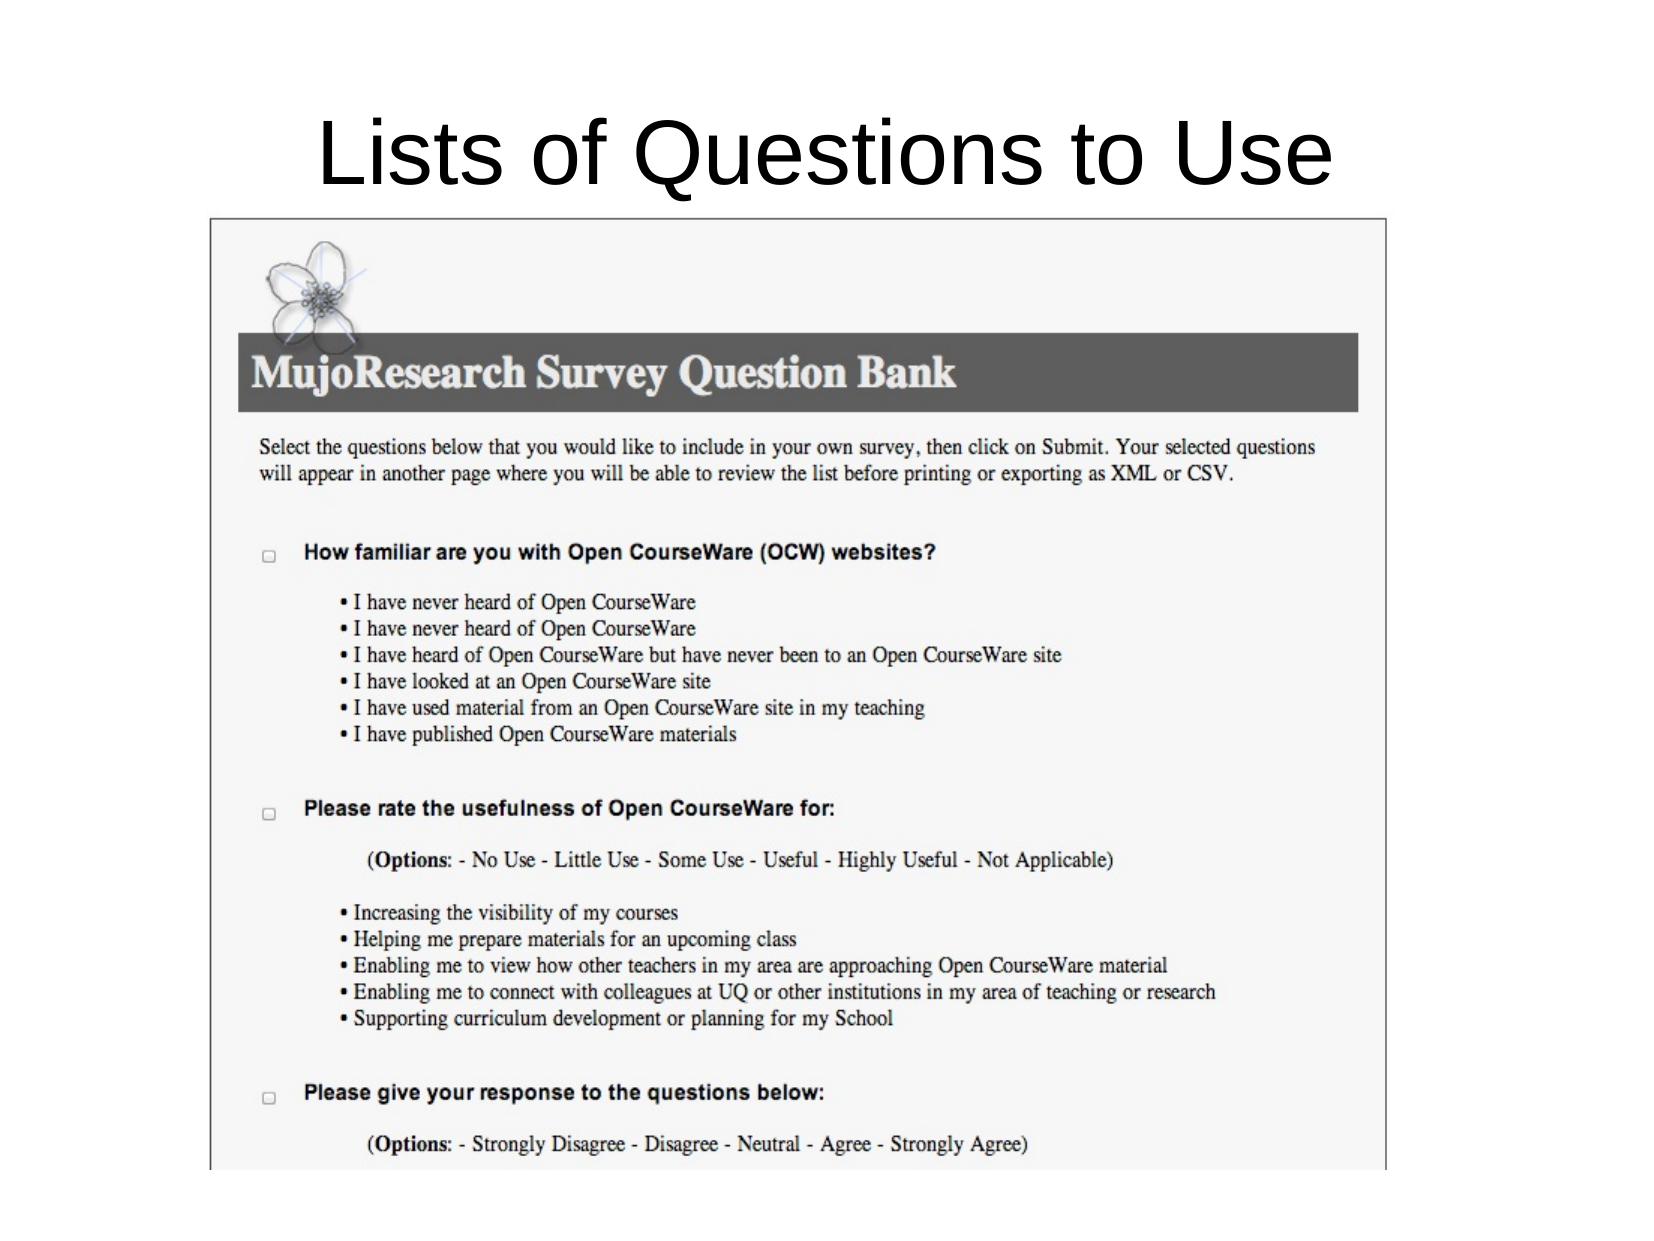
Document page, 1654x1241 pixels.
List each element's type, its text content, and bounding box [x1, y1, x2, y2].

picture [195, 209, 1396, 1171]
title Lists of Questions to Use [82, 49, 1571, 257]
